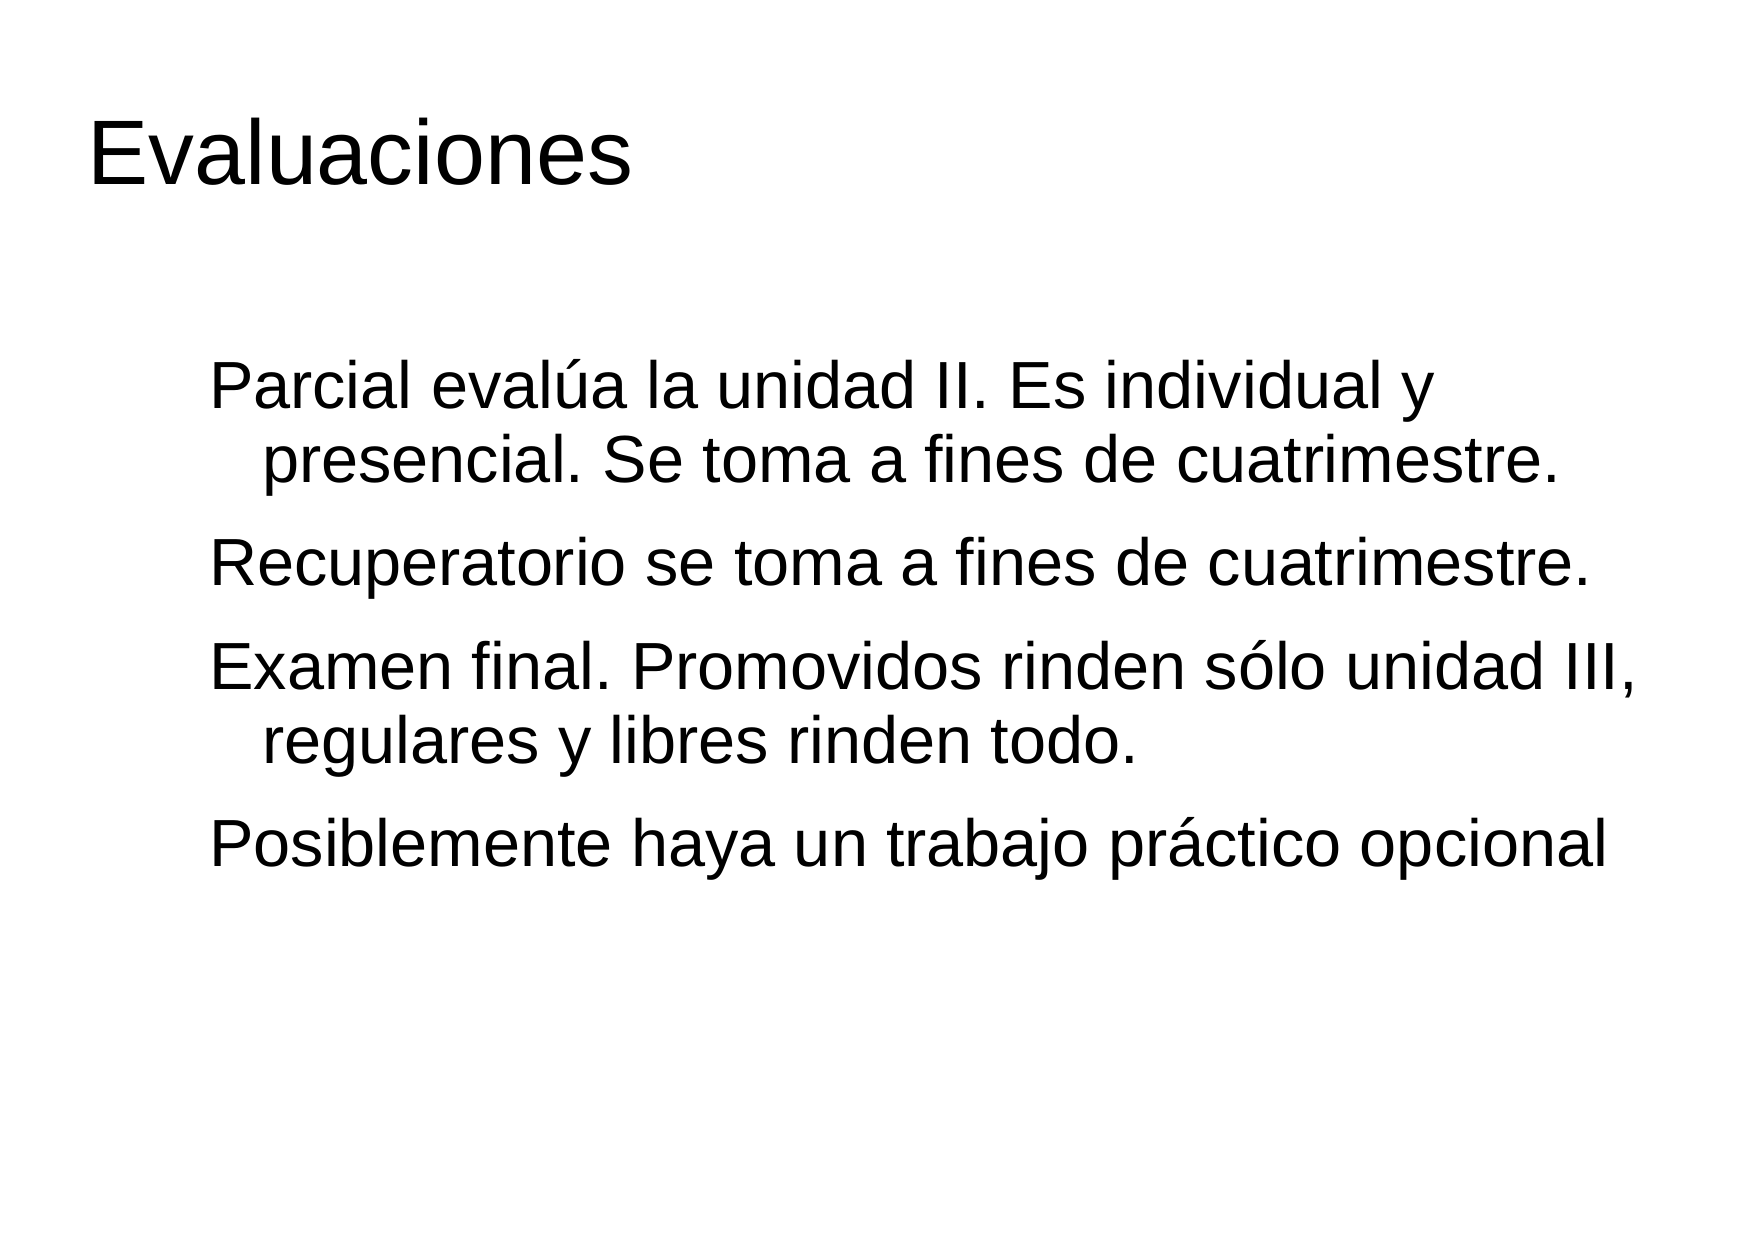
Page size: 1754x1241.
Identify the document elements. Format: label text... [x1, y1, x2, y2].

list Parcial evalúa la unidad II. Es individual y presencial. Se toma a fines de cuatrimestre. Recuperatorio se toma a fines de cuatrimestre. Examen final. Promovidos rinden sólo unidad III, regulares y libres rinden todo. Posiblemente haya un trabajo práctico opcional [191, 348, 1690, 1130]
title Evaluaciones [87, 49, 1667, 257]
